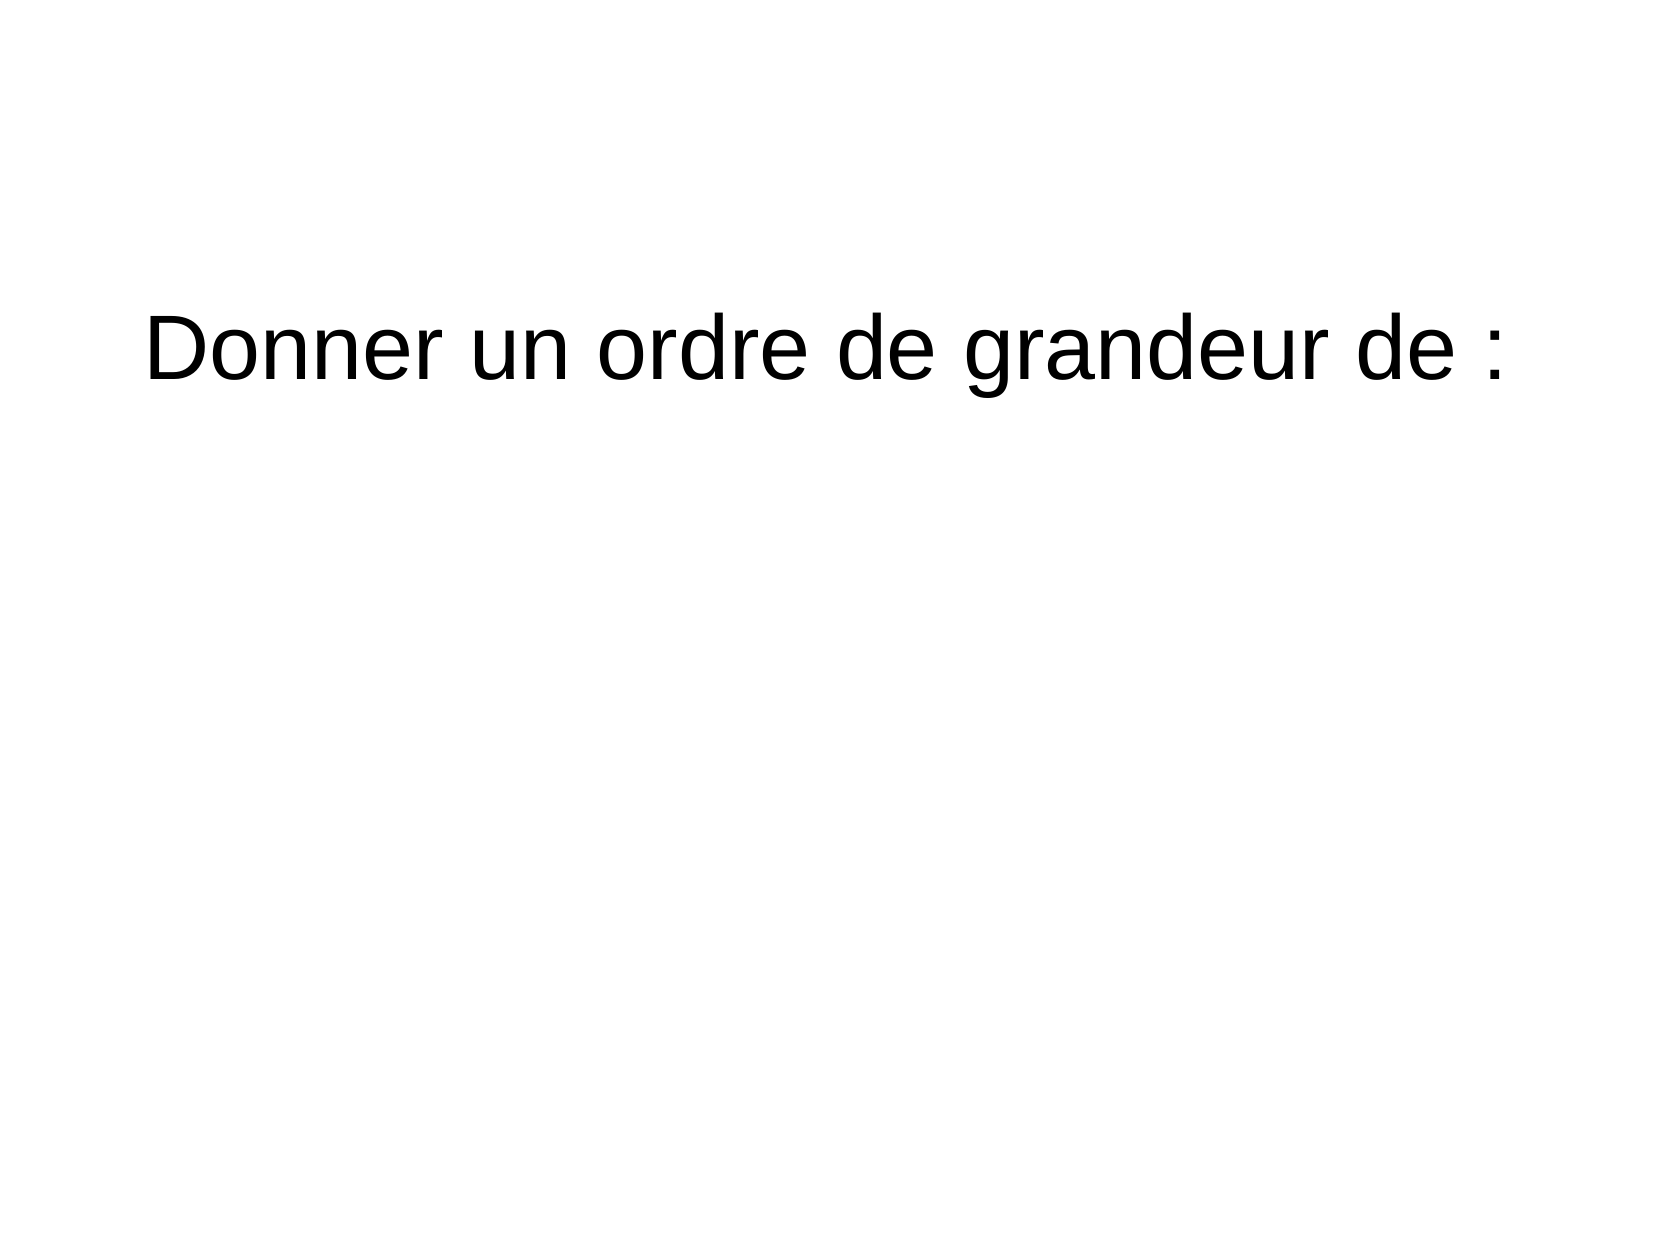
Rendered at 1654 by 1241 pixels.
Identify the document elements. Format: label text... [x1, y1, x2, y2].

title Donner un ordre de grandeur de : [82, 295, 1571, 503]
